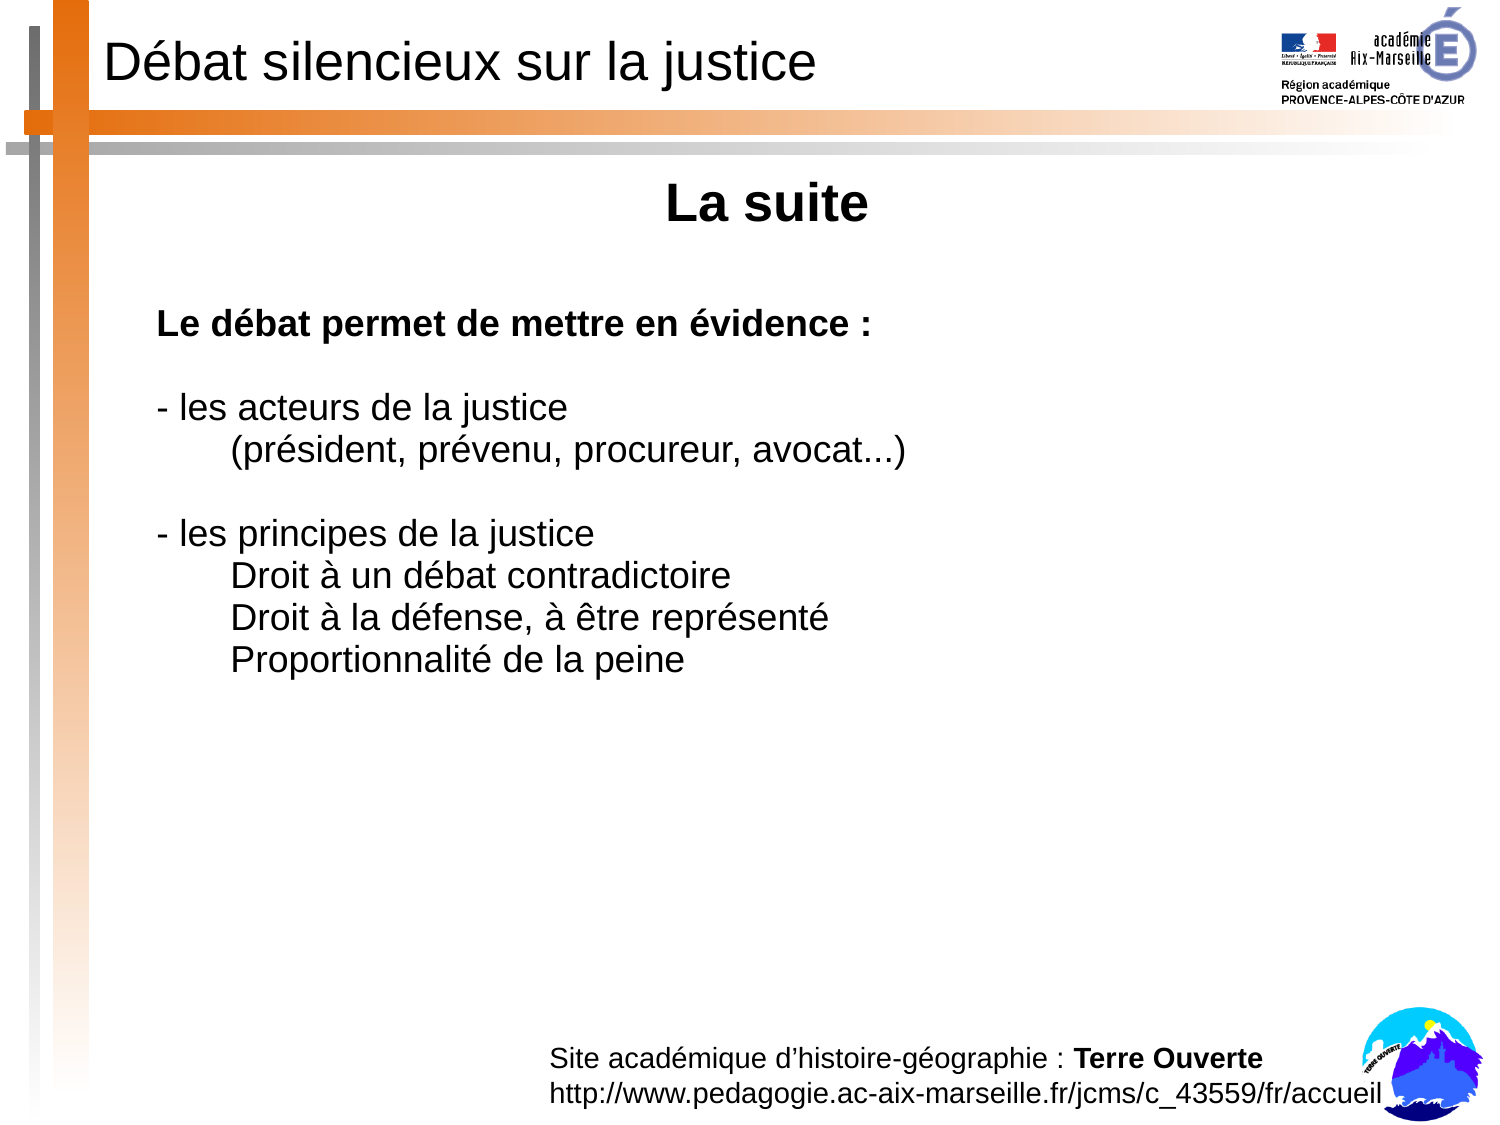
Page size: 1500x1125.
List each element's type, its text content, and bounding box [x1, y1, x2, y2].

text_box Site académique d’histoire-géographie : Terre Ouverte http://www.pedagogie.ac-aix-marseille.fr/jcms/c_43559/fr/accueil [534, 1031, 1399, 1117]
picture [1360, 1006, 1484, 1122]
text_box La suite [165, 165, 1371, 243]
picture [1269, 0, 1484, 114]
text_box Le débat permet de mettre en évidence : - les acteurs de la justice (président, prévenu, procureur, avocat...) - les principes de la justice Droit à un débat contradictoire Droit à la défense, à être représenté Proportionnalité de la peine [141, 295, 1465, 910]
text_box [5, 0, 1454, 1121]
text_box Débat silencieux sur la justice [88, 23, 1182, 99]
